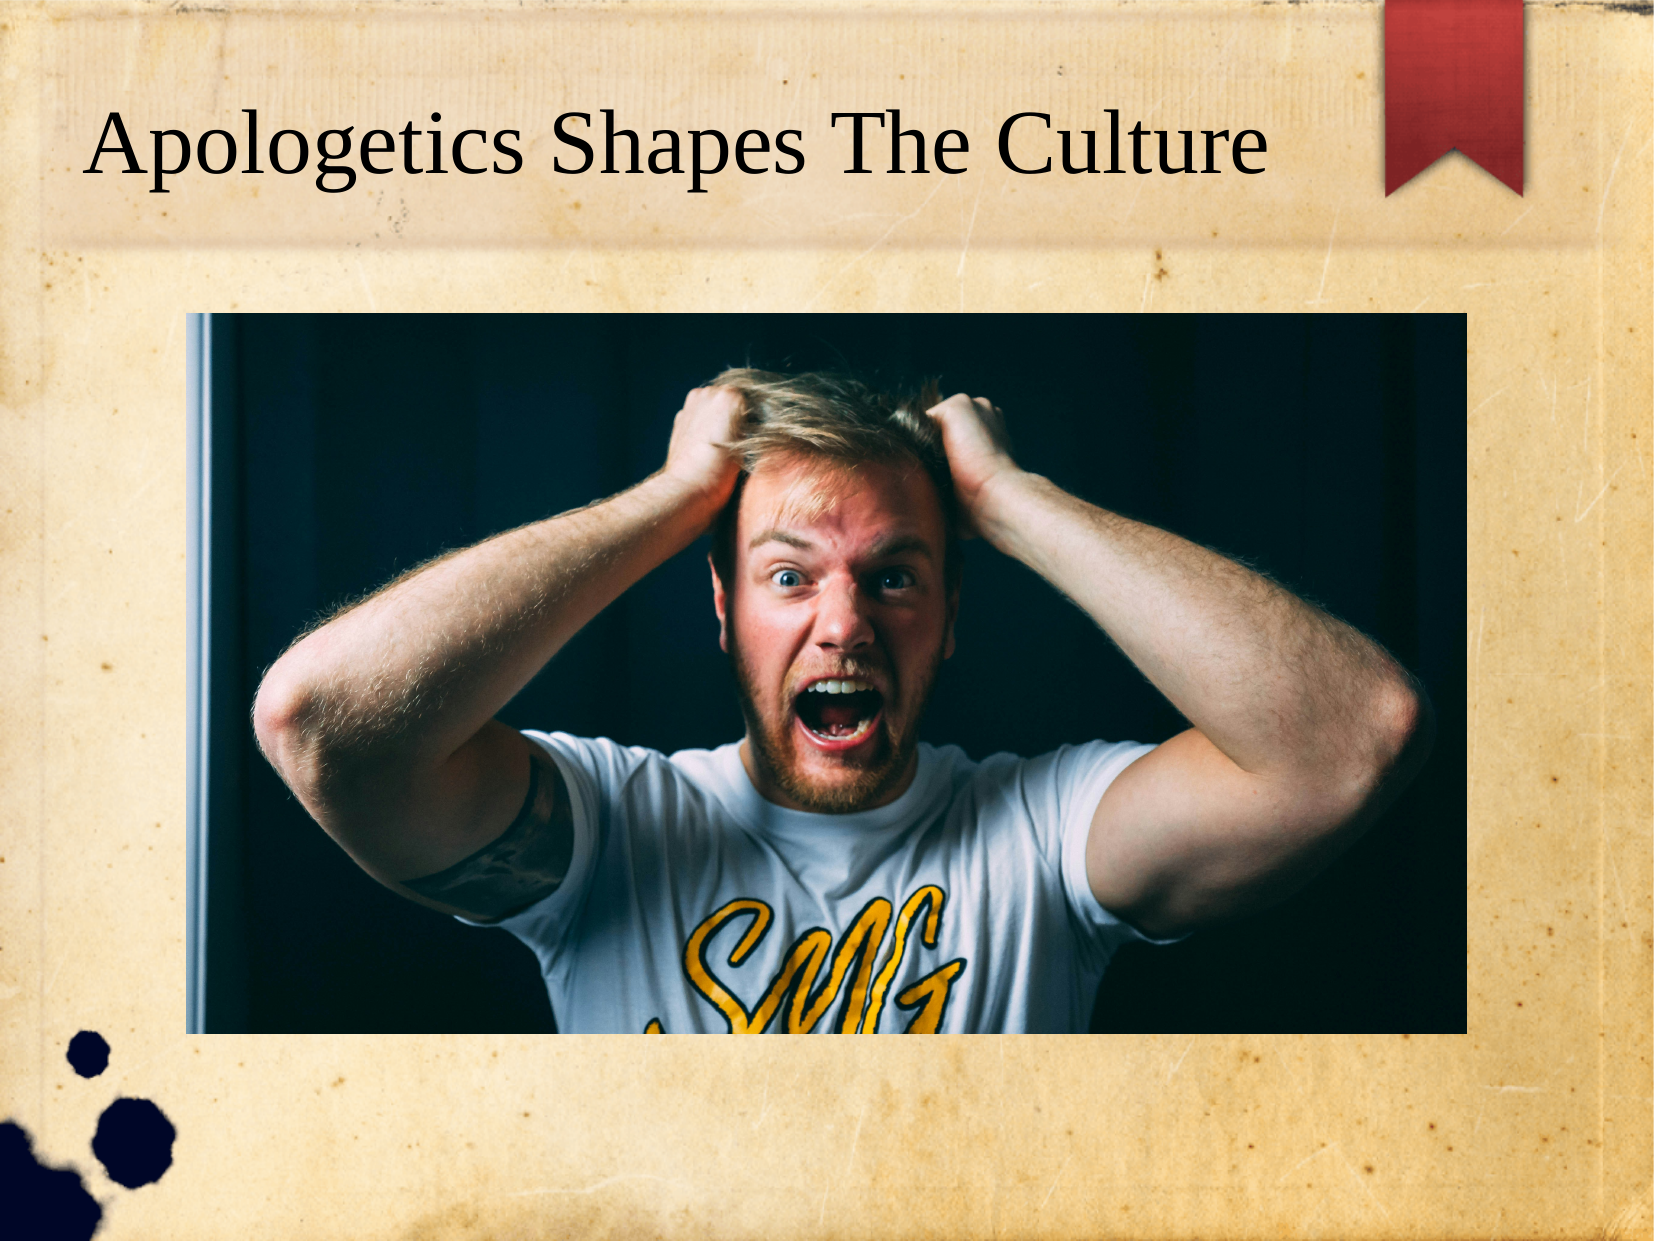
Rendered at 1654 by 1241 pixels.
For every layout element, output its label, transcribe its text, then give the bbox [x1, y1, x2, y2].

title Apologetics Shapes The Culture [82, 49, 1347, 237]
picture [0, 0, 1654, 1241]
